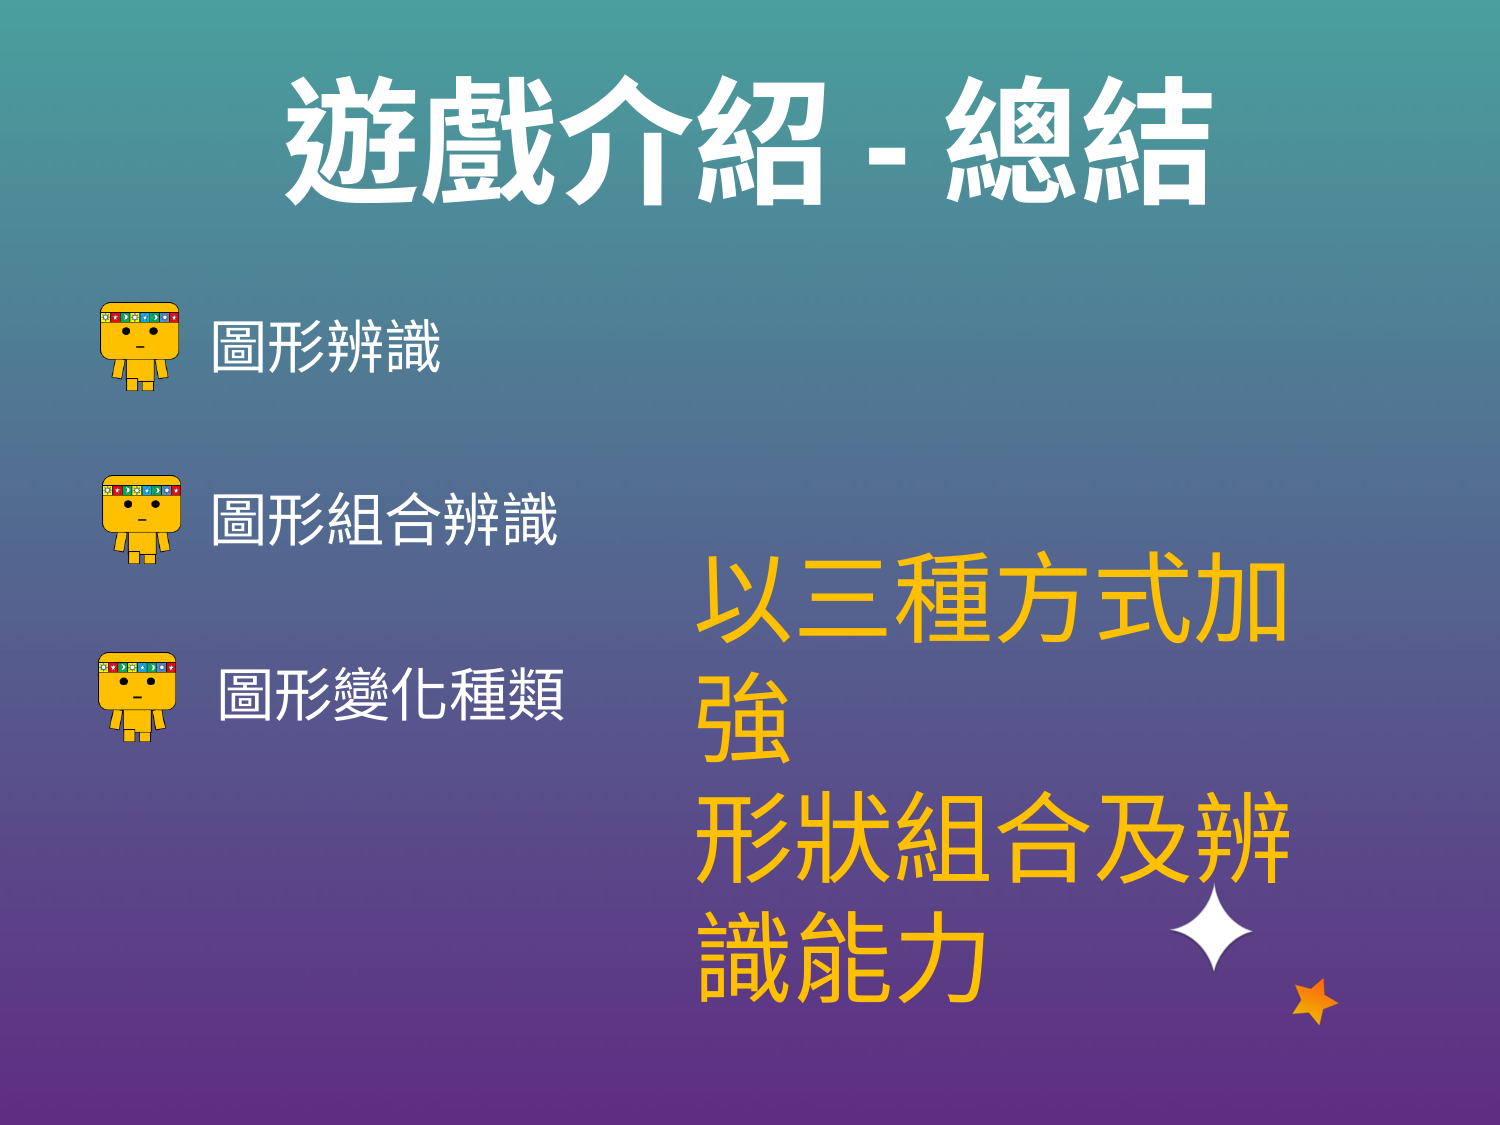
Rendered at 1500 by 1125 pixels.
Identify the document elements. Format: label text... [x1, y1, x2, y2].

text_box 圖形組合辨識 [194, 475, 609, 561]
title 遊戲介紹-總結 [75, 45, 1426, 233]
text_box 圖形變化種類 [201, 650, 613, 737]
text_box 圖形辨識 [194, 302, 491, 389]
picture [0, 0, 1500, 1125]
text_box 以三種方式加強 形狀組合及辨識能力 [678, 528, 1376, 1029]
